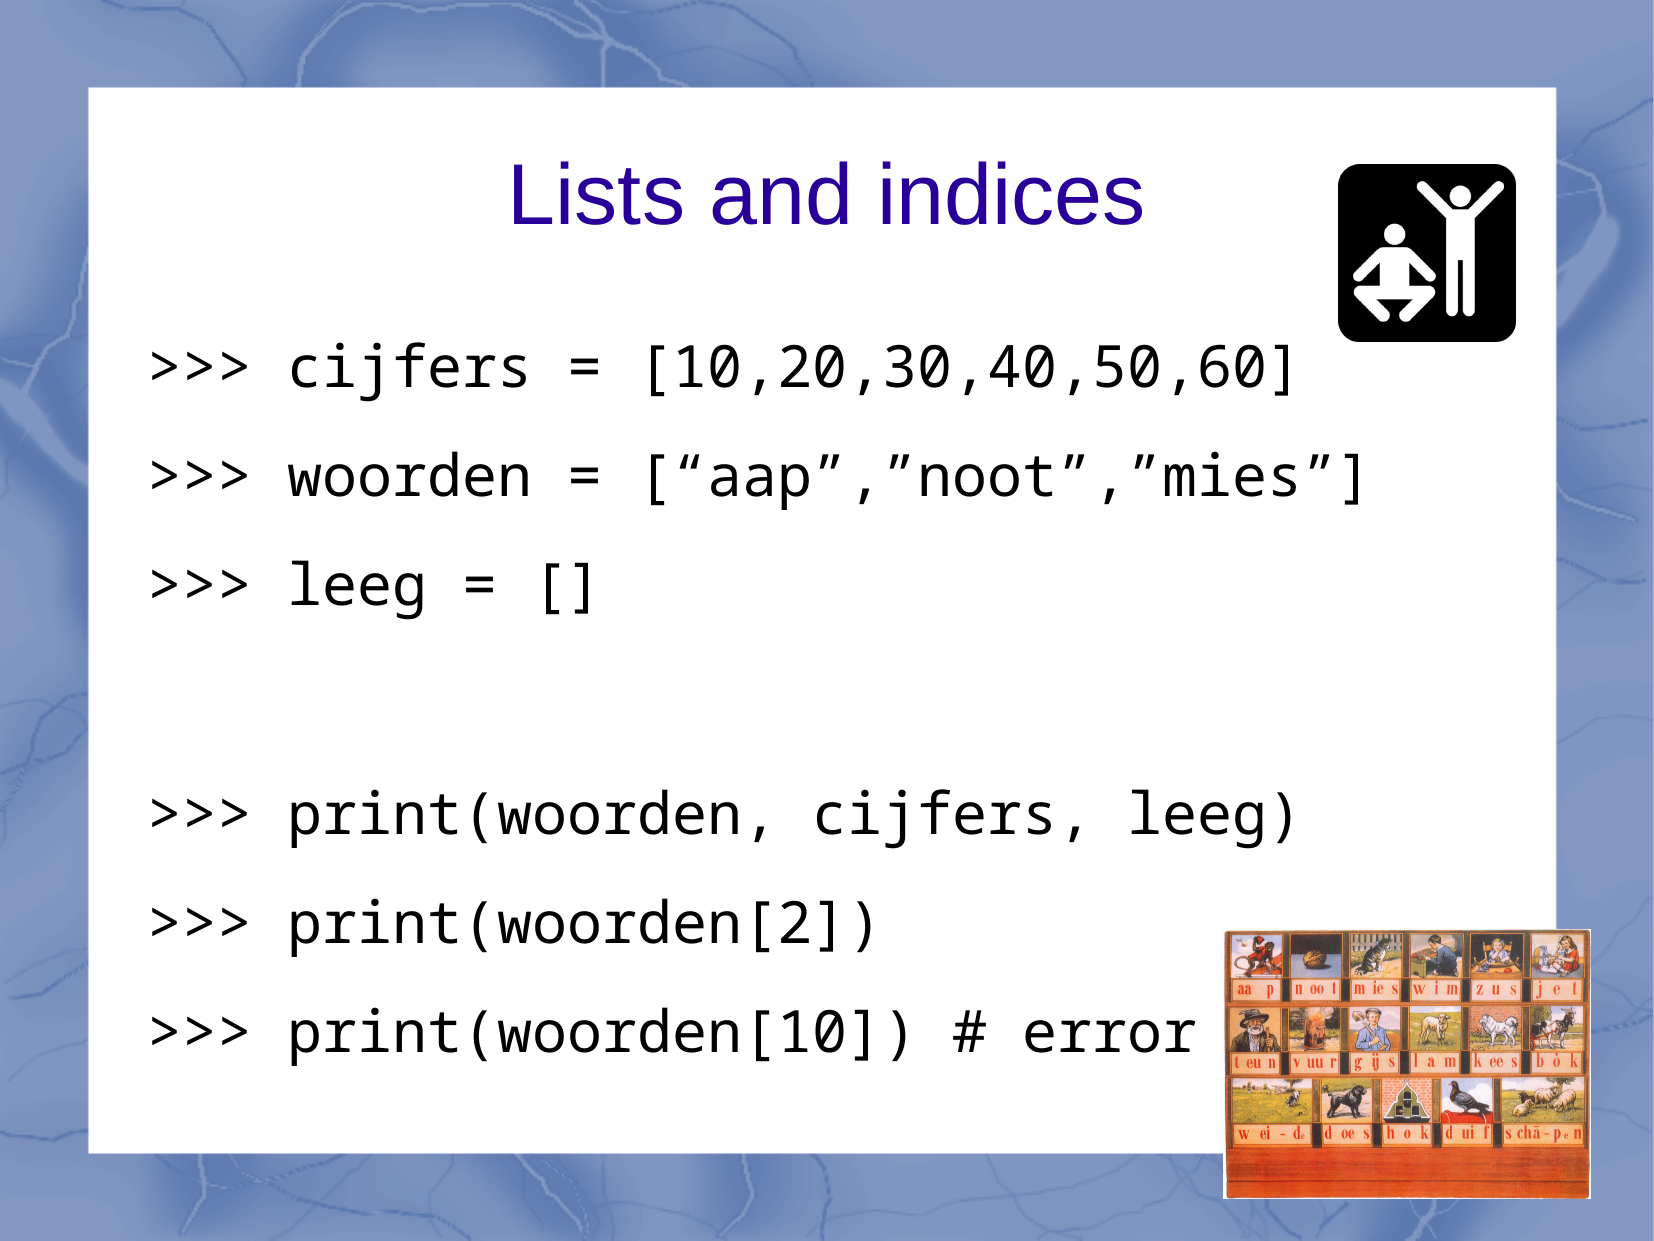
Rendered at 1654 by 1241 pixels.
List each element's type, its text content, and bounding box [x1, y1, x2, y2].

picture [0, 0, 1654, 1241]
list >>> cijfers = [10,20,30,40,50,60] >>> woorden = [“aap”,”noot”,”mies”] >>> leeg = [] >>> print(woorden, cijfers, leeg) >>> print(woorden[2]) >>> print(woorden[10]) # error [147, 325, 1506, 1045]
title Lists and indices [118, 90, 1536, 298]
